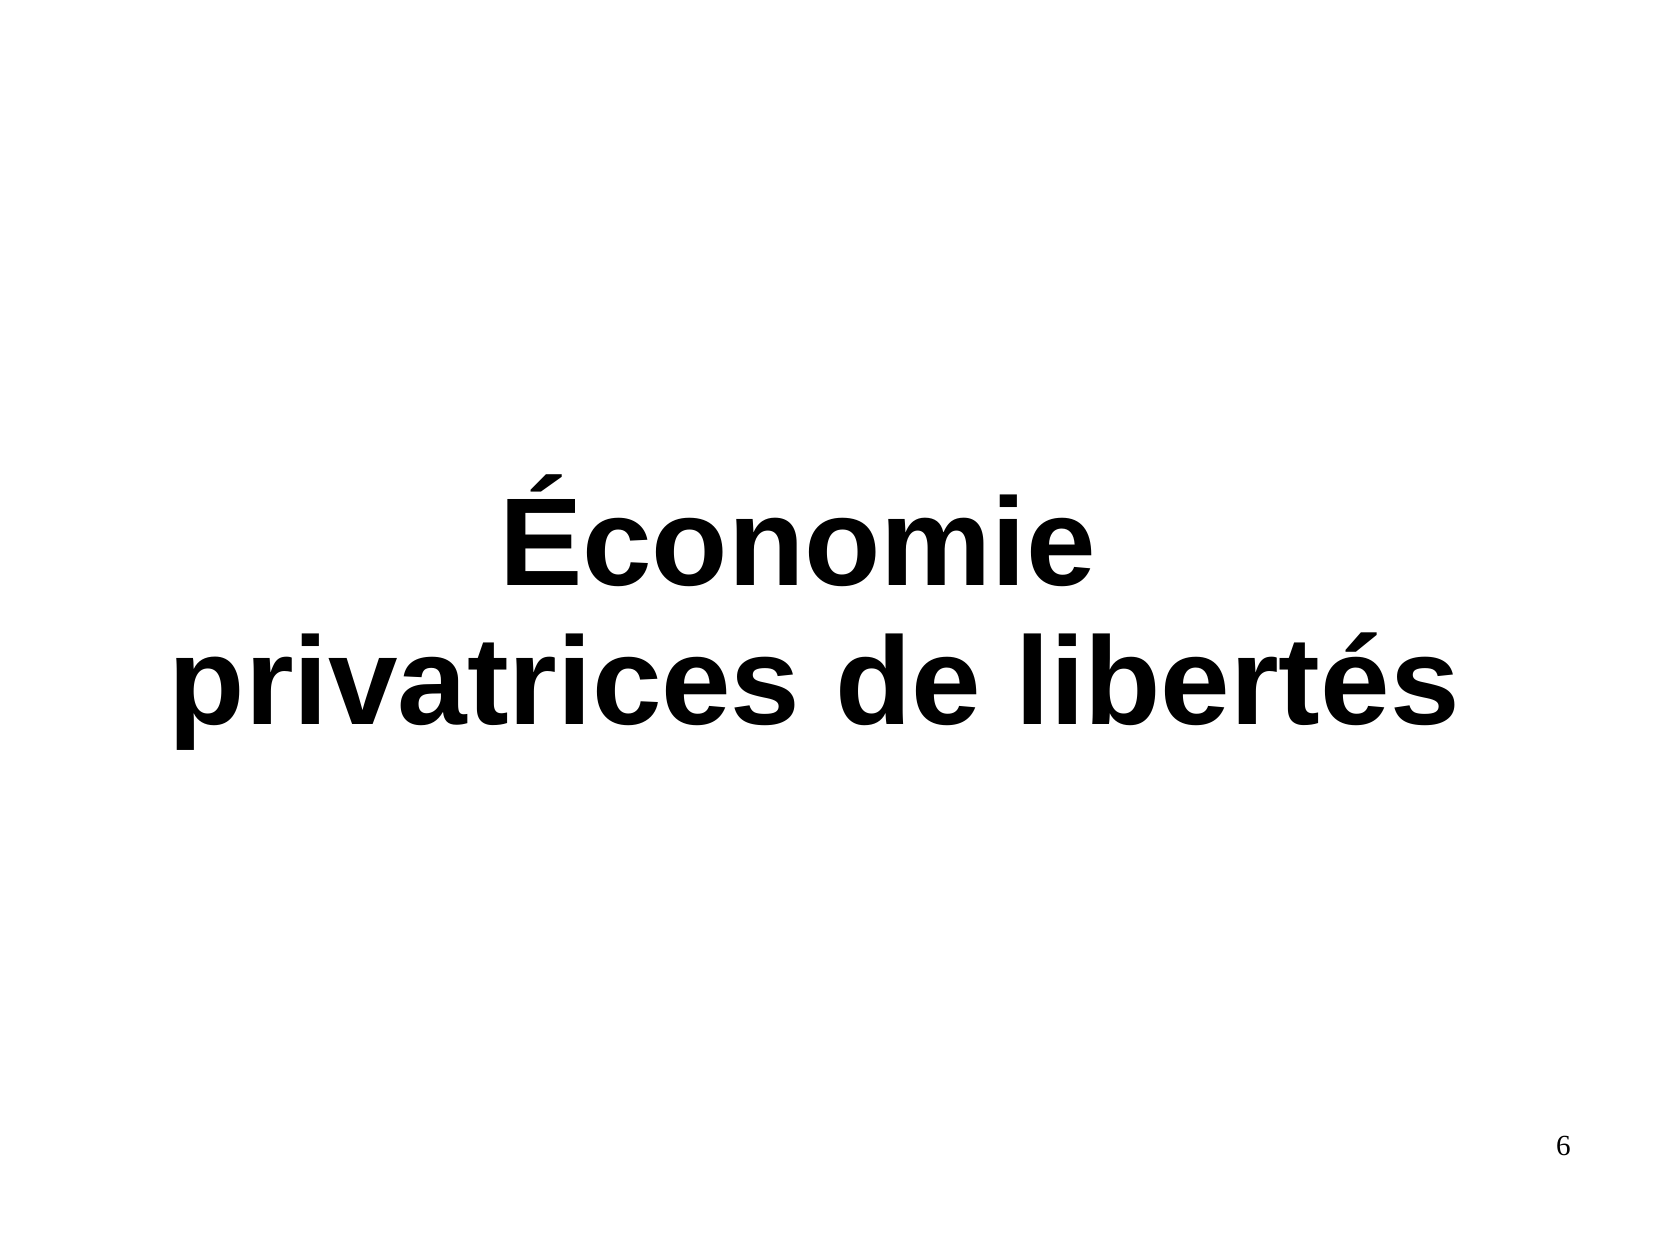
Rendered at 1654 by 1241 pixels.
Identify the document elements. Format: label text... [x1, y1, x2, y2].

title Économie privatrices de libertés [70, 471, 1560, 752]
